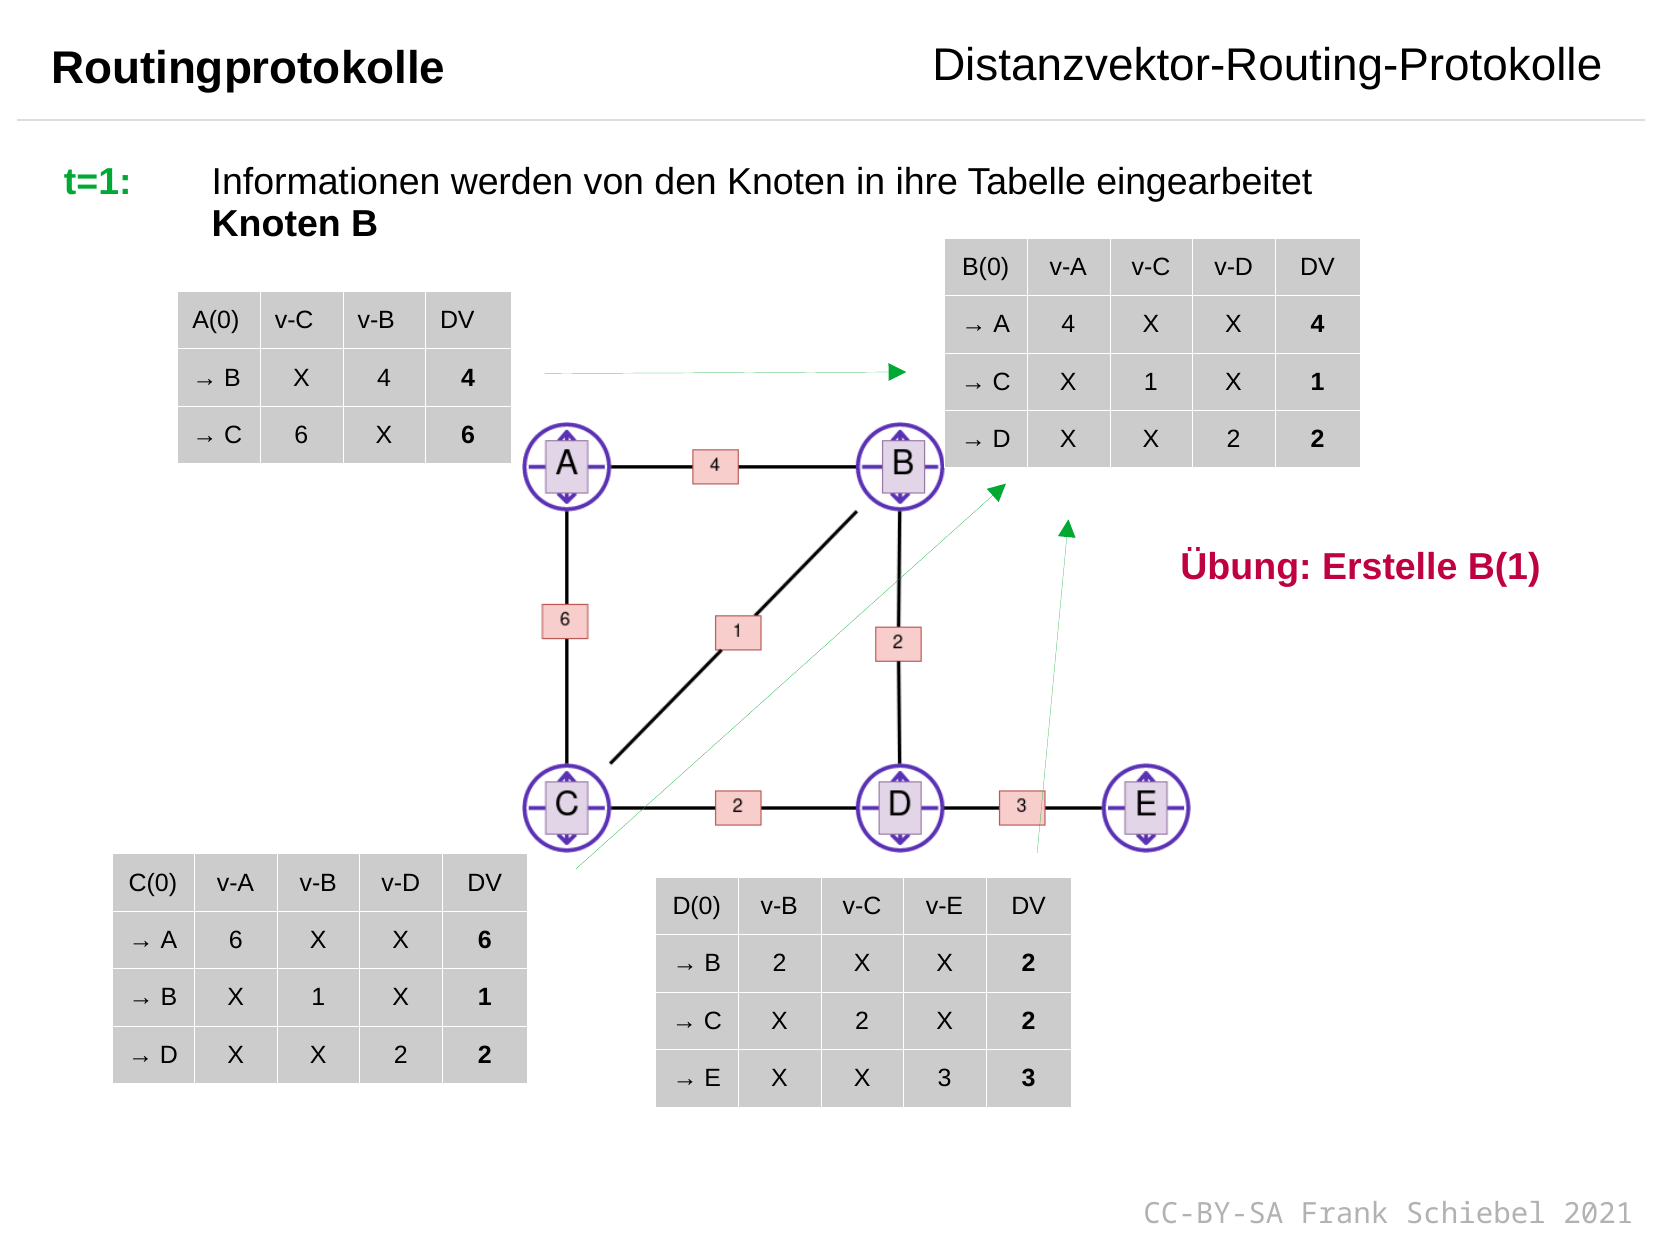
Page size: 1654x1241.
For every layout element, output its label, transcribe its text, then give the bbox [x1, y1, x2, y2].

table_header v-B [278, 854, 359, 911]
table_header v-D [360, 854, 442, 911]
table_cell 6 [195, 912, 277, 968]
table_cell → E [656, 1050, 738, 1107]
table_cell 4 [426, 349, 511, 406]
table_cell X [1028, 411, 1110, 467]
table_cell X [739, 993, 821, 1049]
table_cell 4 [1028, 296, 1110, 353]
table_header DV [1276, 253, 1360, 295]
text_box t=1: Informationen werden von den Knoten in ihre Tabelle eingearbeitet Knoten B [49, 153, 1554, 253]
table_header v-A [1028, 253, 1110, 295]
table_header v-C [261, 292, 343, 348]
table_header v-B [739, 878, 821, 934]
table_cell X [904, 993, 986, 1049]
table_cell → D [945, 411, 1027, 467]
table_cell X [1193, 296, 1275, 353]
table_cell X [1028, 354, 1110, 410]
table_cell 2 [822, 993, 903, 1049]
table_header v-C [822, 878, 903, 934]
table_header D(0) [656, 878, 738, 934]
table_cell → B [113, 969, 194, 1026]
table_cell 2 [360, 1027, 442, 1083]
table_header v-A [195, 854, 277, 911]
table_cell 4 [1276, 296, 1360, 353]
table_cell 6 [443, 912, 527, 968]
table_cell 2 [987, 935, 1071, 992]
table_cell X [344, 407, 425, 463]
table_cell X [1111, 411, 1192, 467]
table_cell → B [178, 349, 260, 406]
table_cell 6 [261, 407, 343, 463]
table_cell → A [945, 296, 1027, 353]
table_cell → B [656, 935, 738, 992]
table_cell X [822, 1050, 903, 1107]
table_header B(0) [945, 253, 1027, 295]
table_header DV [443, 854, 527, 911]
table_cell 1 [1276, 354, 1360, 410]
table_cell 1 [278, 969, 359, 1026]
table_cell X [822, 935, 903, 992]
table_cell 1 [1111, 354, 1192, 410]
table_cell 3 [904, 1050, 986, 1107]
table_cell → C [178, 407, 260, 463]
table_cell 3 [987, 1050, 1071, 1107]
table_cell → C [945, 354, 1027, 410]
table_cell 6 [426, 407, 511, 463]
table_header v-B [344, 292, 425, 348]
table_cell 4 [344, 349, 425, 406]
table_cell 1 [443, 969, 527, 1026]
table_header v-C [1111, 253, 1192, 295]
table_cell X [360, 969, 442, 1026]
table_cell X [360, 912, 442, 968]
text_box Routingprotokolle [36, 35, 550, 102]
text_box Distanzvektor-Routing-Protokolle [904, 31, 1618, 98]
table_header C(0) [113, 854, 194, 911]
table_header DV [987, 878, 1071, 934]
table_cell → A [113, 912, 194, 968]
text_box Übung: Erstelle B(1) [1165, 538, 1575, 599]
table_cell X [278, 1027, 359, 1083]
table_cell → D [113, 1027, 194, 1083]
picture [522, 422, 1191, 853]
table_cell 2 [1193, 411, 1275, 467]
table_cell X [195, 1027, 277, 1083]
table_header v-D [1193, 253, 1275, 295]
table_cell X [261, 349, 343, 406]
table_header A(0) [178, 292, 260, 348]
table_cell 2 [1276, 411, 1360, 467]
table_cell 2 [443, 1027, 527, 1083]
table_cell 2 [987, 993, 1071, 1049]
table_cell X [1111, 296, 1192, 353]
table_cell → C [656, 993, 738, 1049]
table_cell X [1193, 354, 1275, 410]
table_header DV [426, 292, 511, 348]
table_cell X [904, 935, 986, 992]
table_cell X [278, 912, 359, 968]
table_cell X [195, 969, 277, 1026]
table_cell 2 [739, 935, 821, 992]
table_header v-E [904, 878, 986, 934]
table_cell X [739, 1050, 821, 1107]
